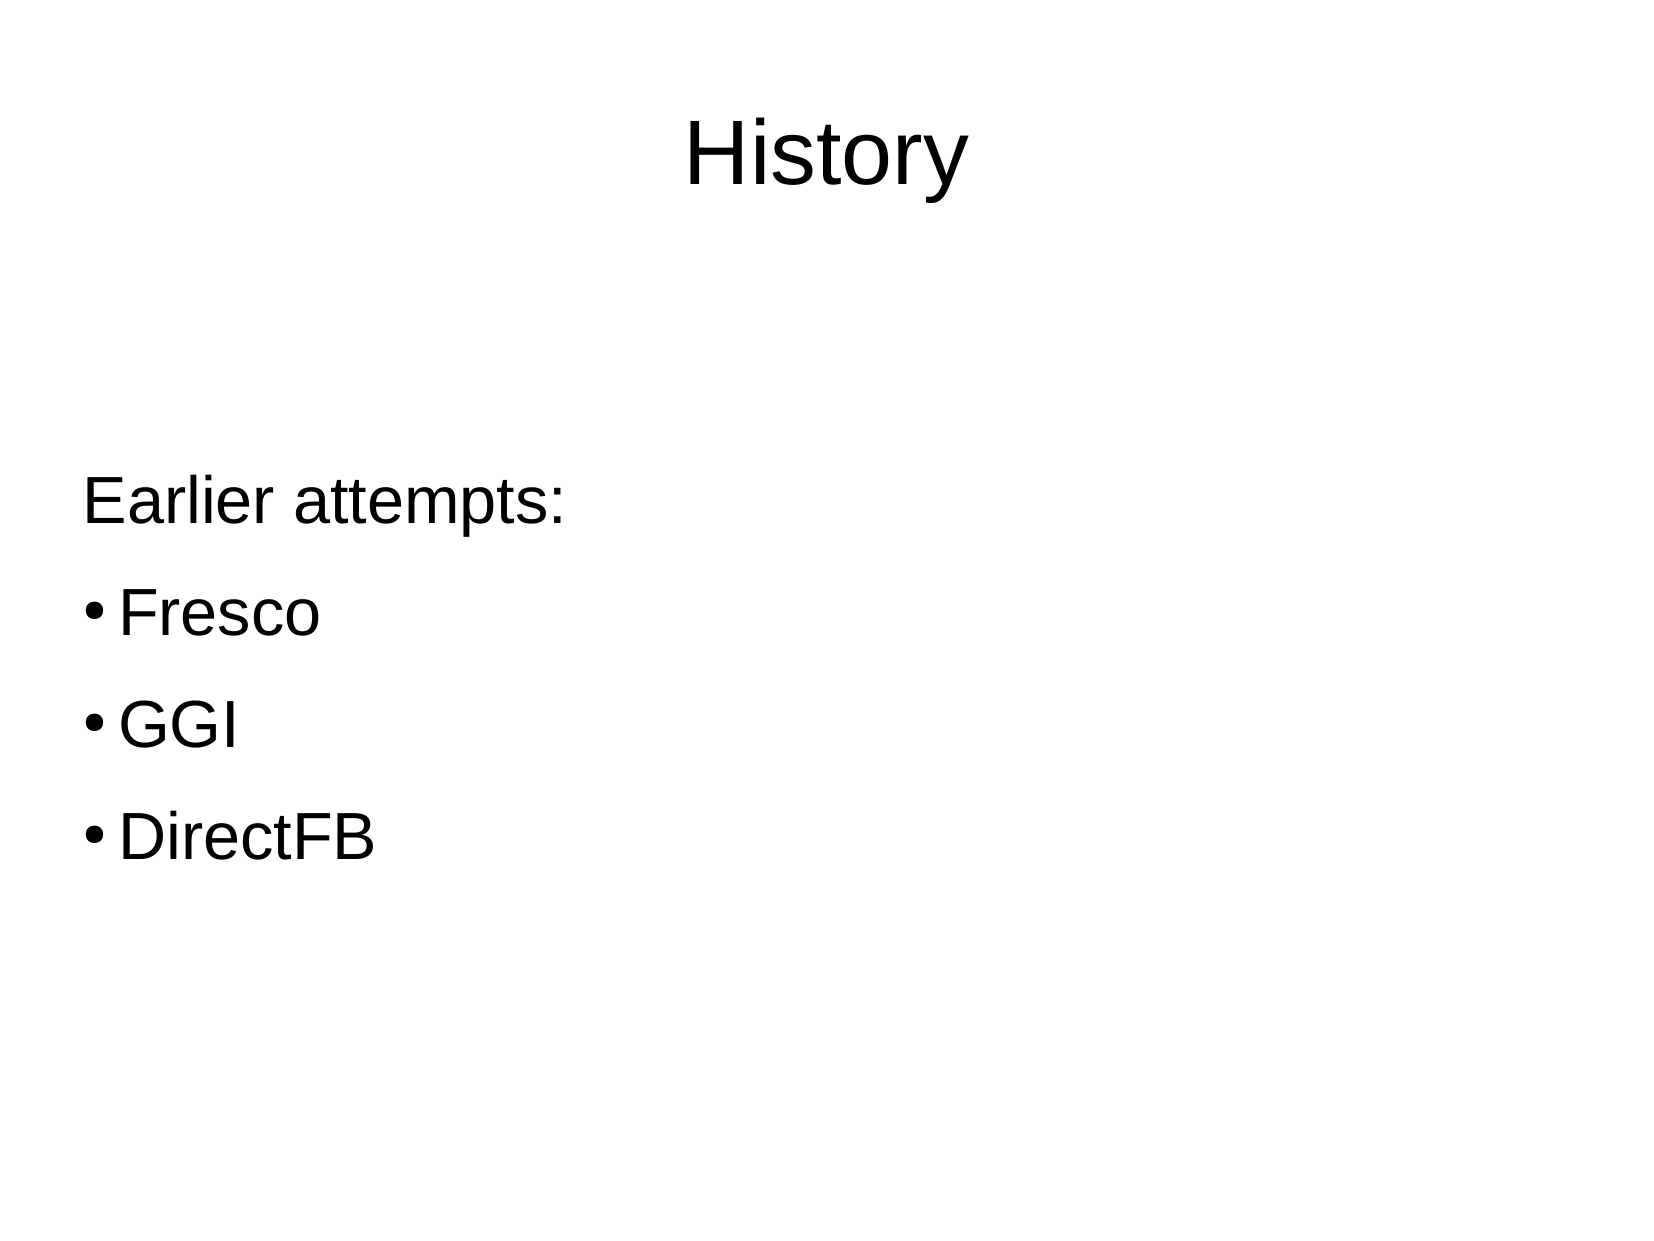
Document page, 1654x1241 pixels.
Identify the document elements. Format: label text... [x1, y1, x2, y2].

title History [82, 49, 1571, 257]
subtitle Earlier attempts: Fresco GGI DirectFB [82, 290, 1571, 1010]
